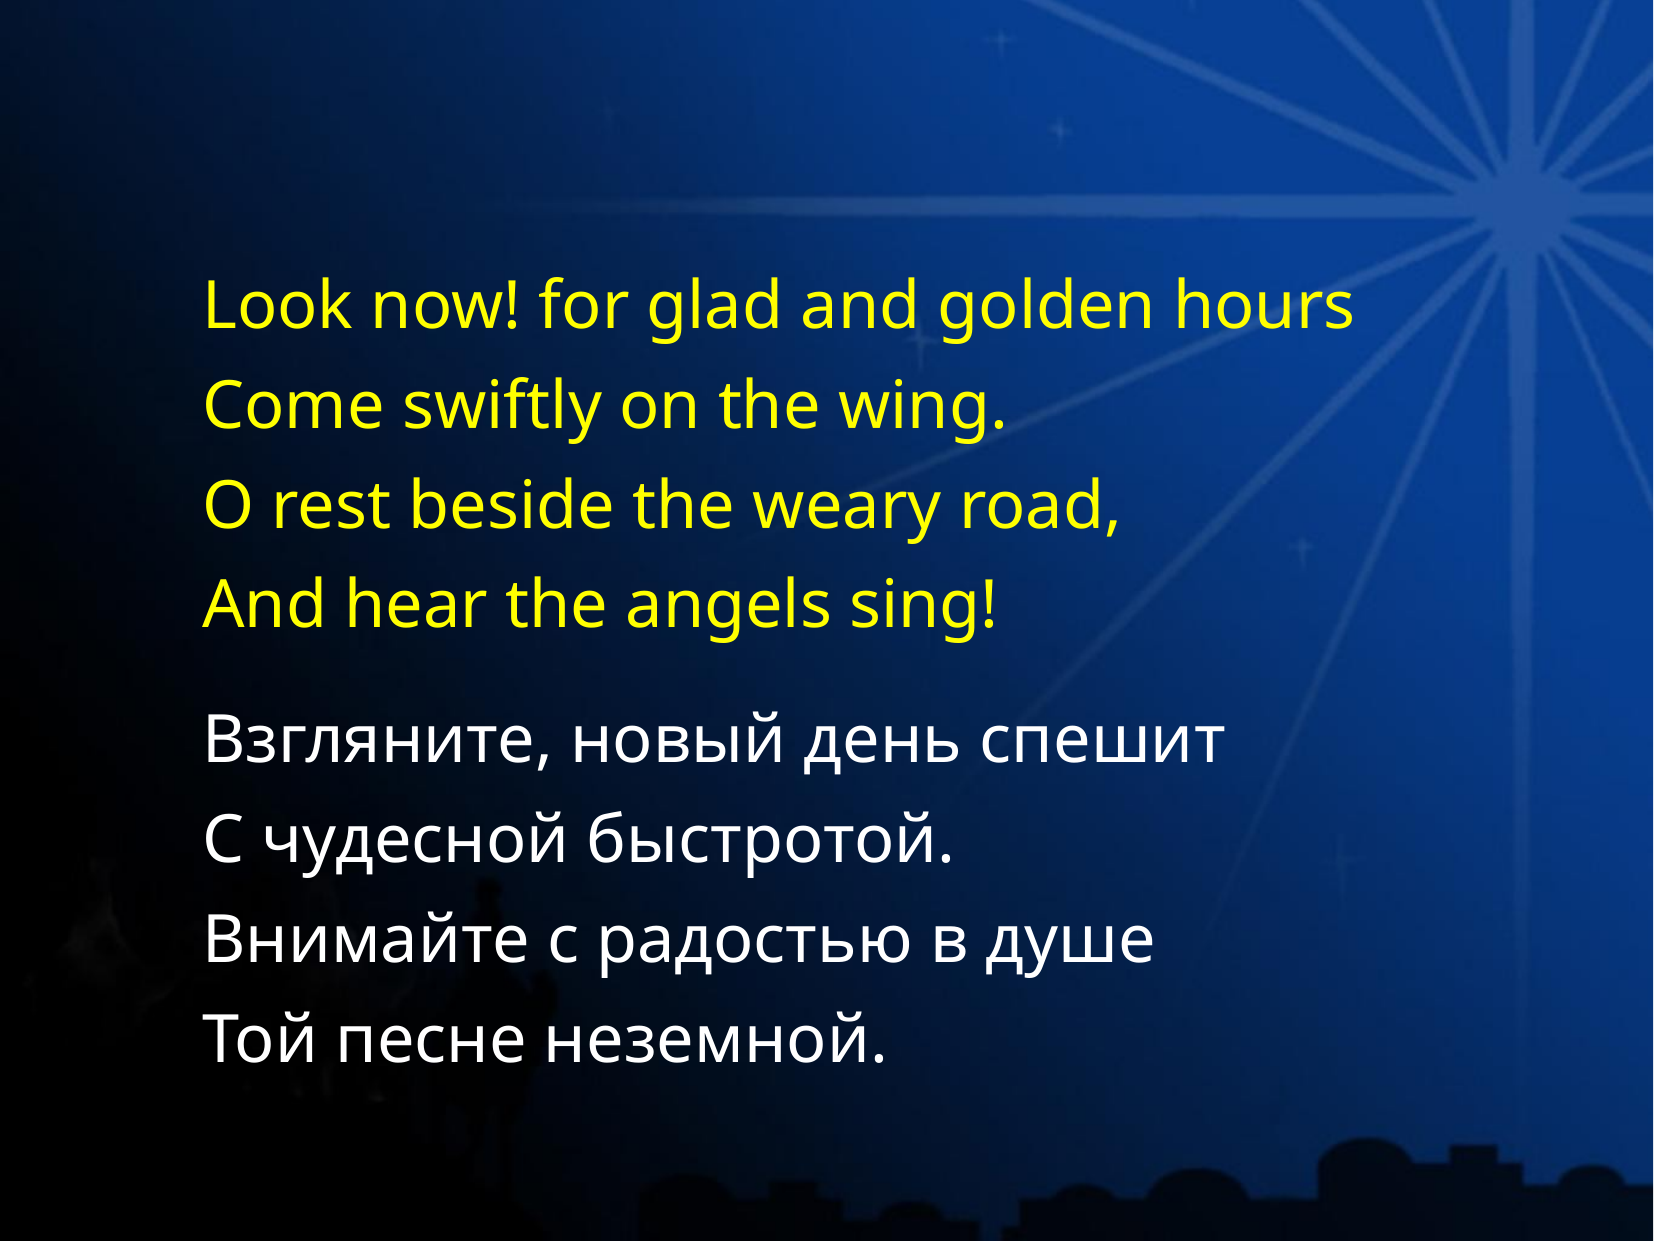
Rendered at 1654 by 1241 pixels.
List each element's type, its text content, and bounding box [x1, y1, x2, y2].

text_box Look now! for glad and golden hours Come swiftly on the wing. O rest beside the weary road, And hear the angels sing! [75, 150, 1576, 638]
picture [0, 0, 1654, 1241]
text_box Взгляните, новый день спешит С чудесной быстротой. Внимайте с радостью в душе Той песне неземной. [75, 675, 1576, 1163]
